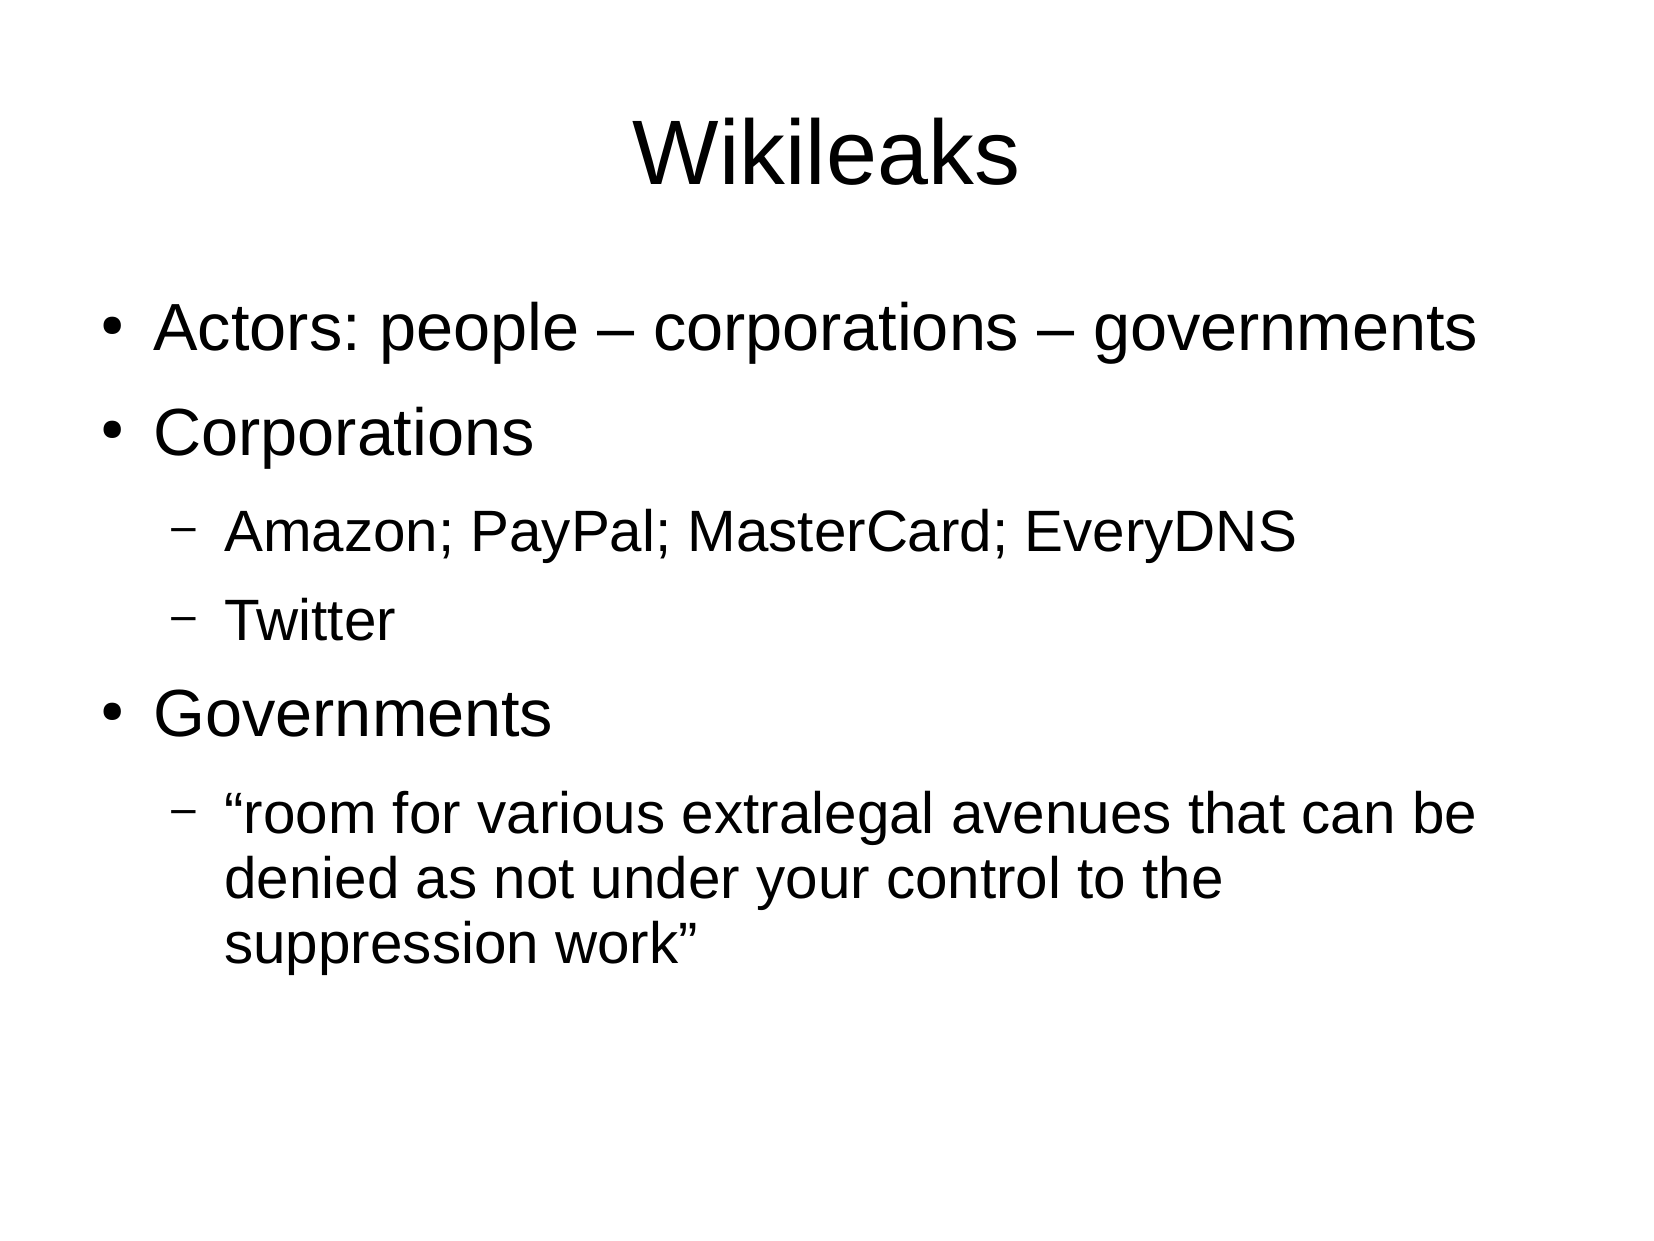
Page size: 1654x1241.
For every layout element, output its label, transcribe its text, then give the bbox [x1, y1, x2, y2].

list Actors: people – corporations – governments Corporations Amazon; PayPal; MasterCard; EveryDNS Twitter Governments “room for various extralegal avenues that can be denied as not under your control to the suppression work” [82, 290, 1538, 1010]
title Wikileaks [82, 49, 1571, 257]
